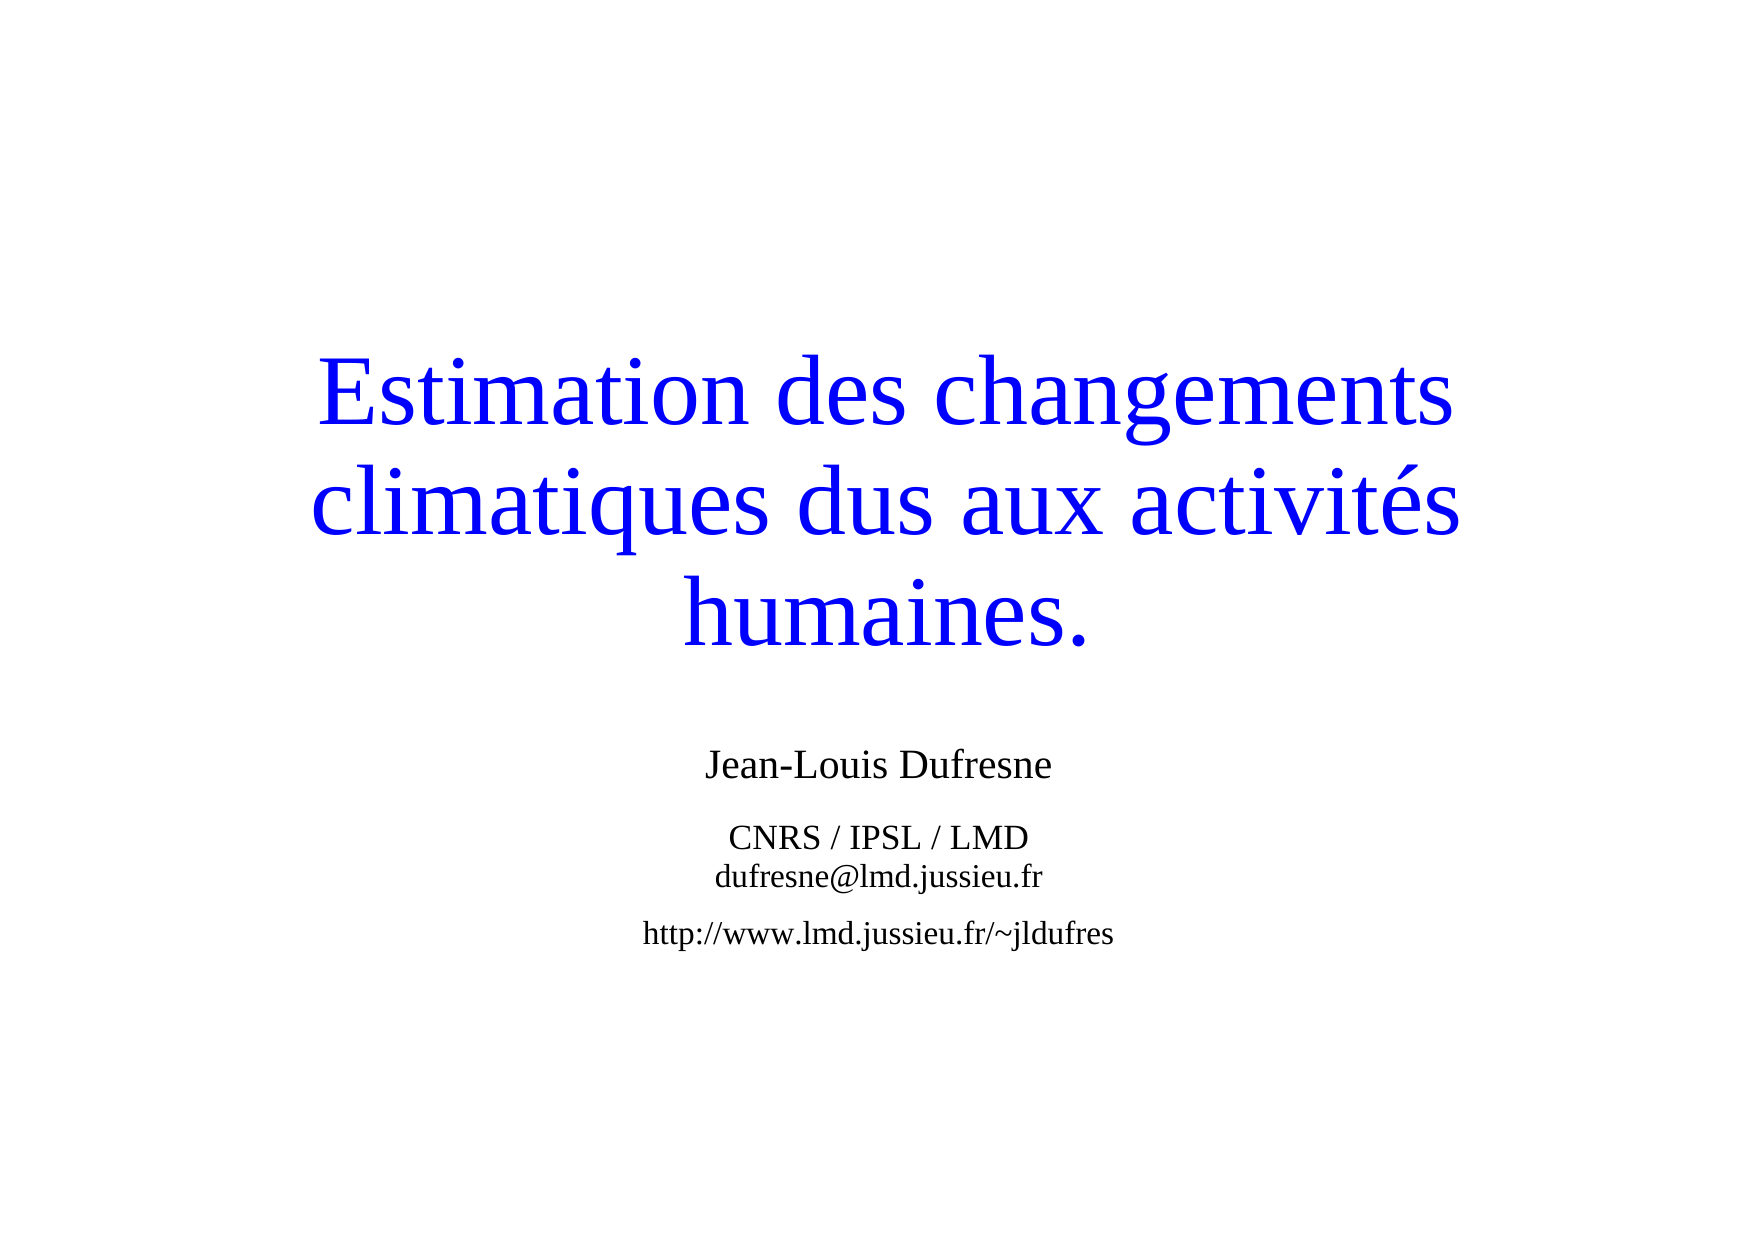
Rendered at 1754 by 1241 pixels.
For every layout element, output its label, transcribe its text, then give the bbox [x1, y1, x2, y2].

text_box Estimation des changements climatiques dus aux activités humaines. [94, 335, 1681, 668]
text_box Jean-Louis Dufresne CNRS / IPSL / LMD dufresne@lmd.jussieu.fr http://www.lmd.jussieu.fr/~jldufres [271, 735, 1487, 960]
